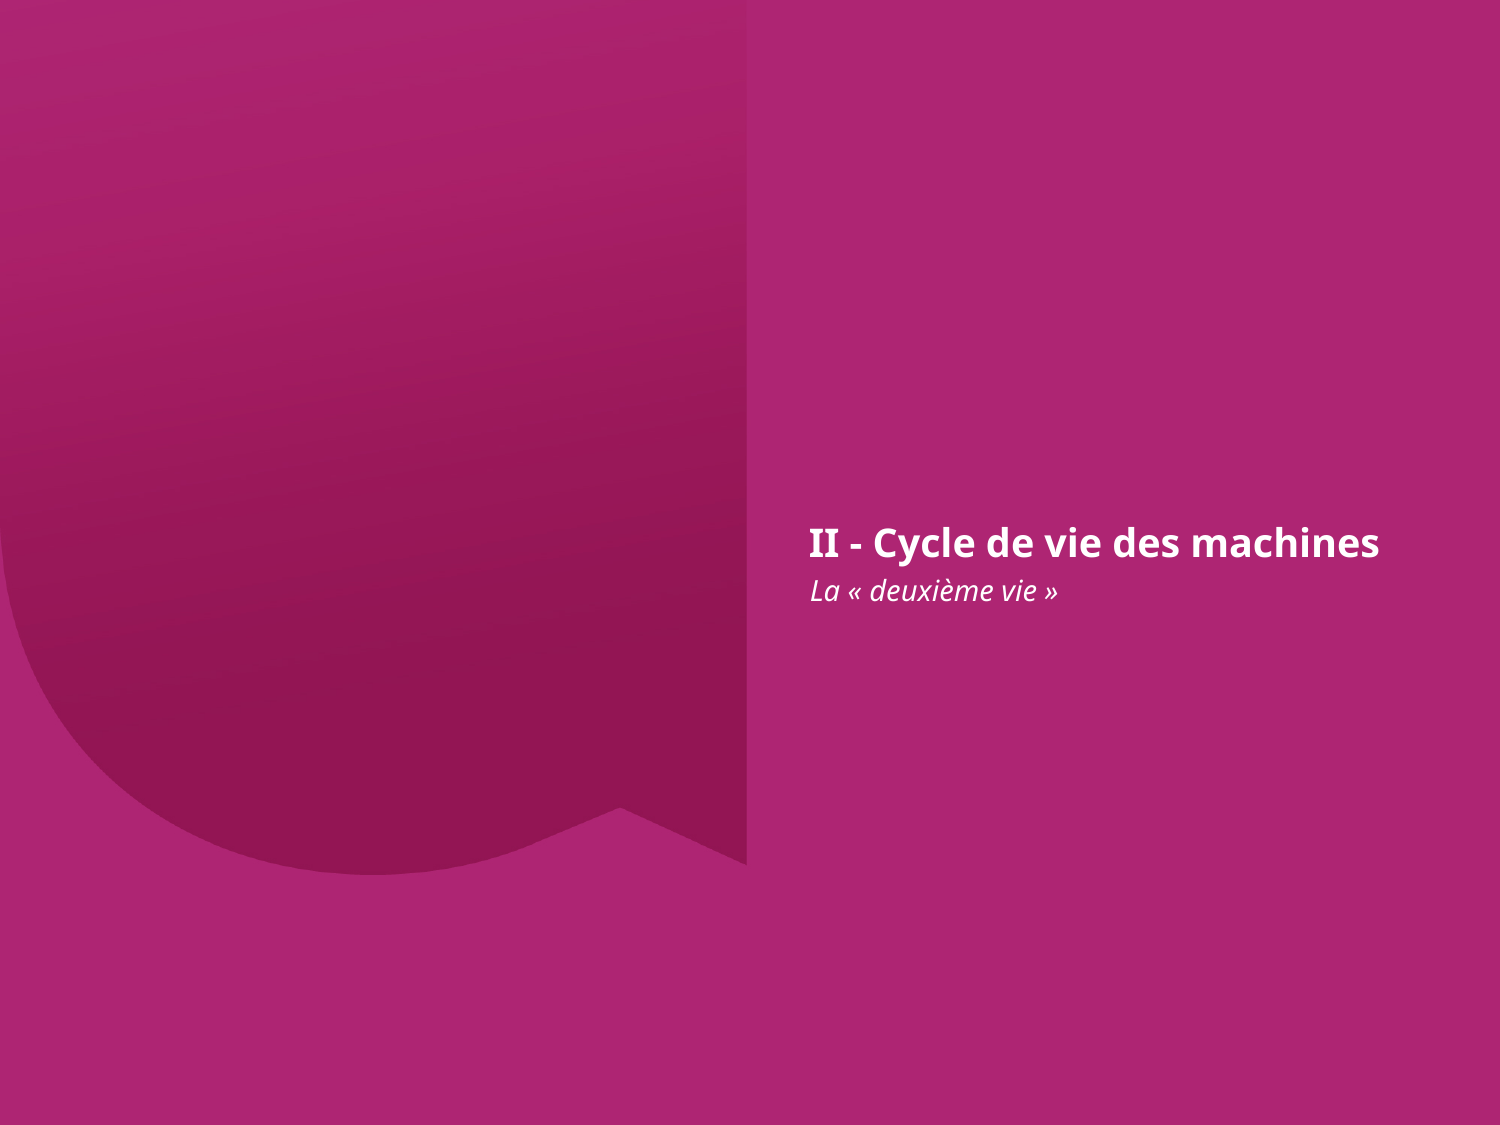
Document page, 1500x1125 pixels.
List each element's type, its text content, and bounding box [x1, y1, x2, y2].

list II - Cycle de vie des machines La « deuxième vie » [750, 0, 1500, 1125]
picture [0, 0, 750, 1125]
